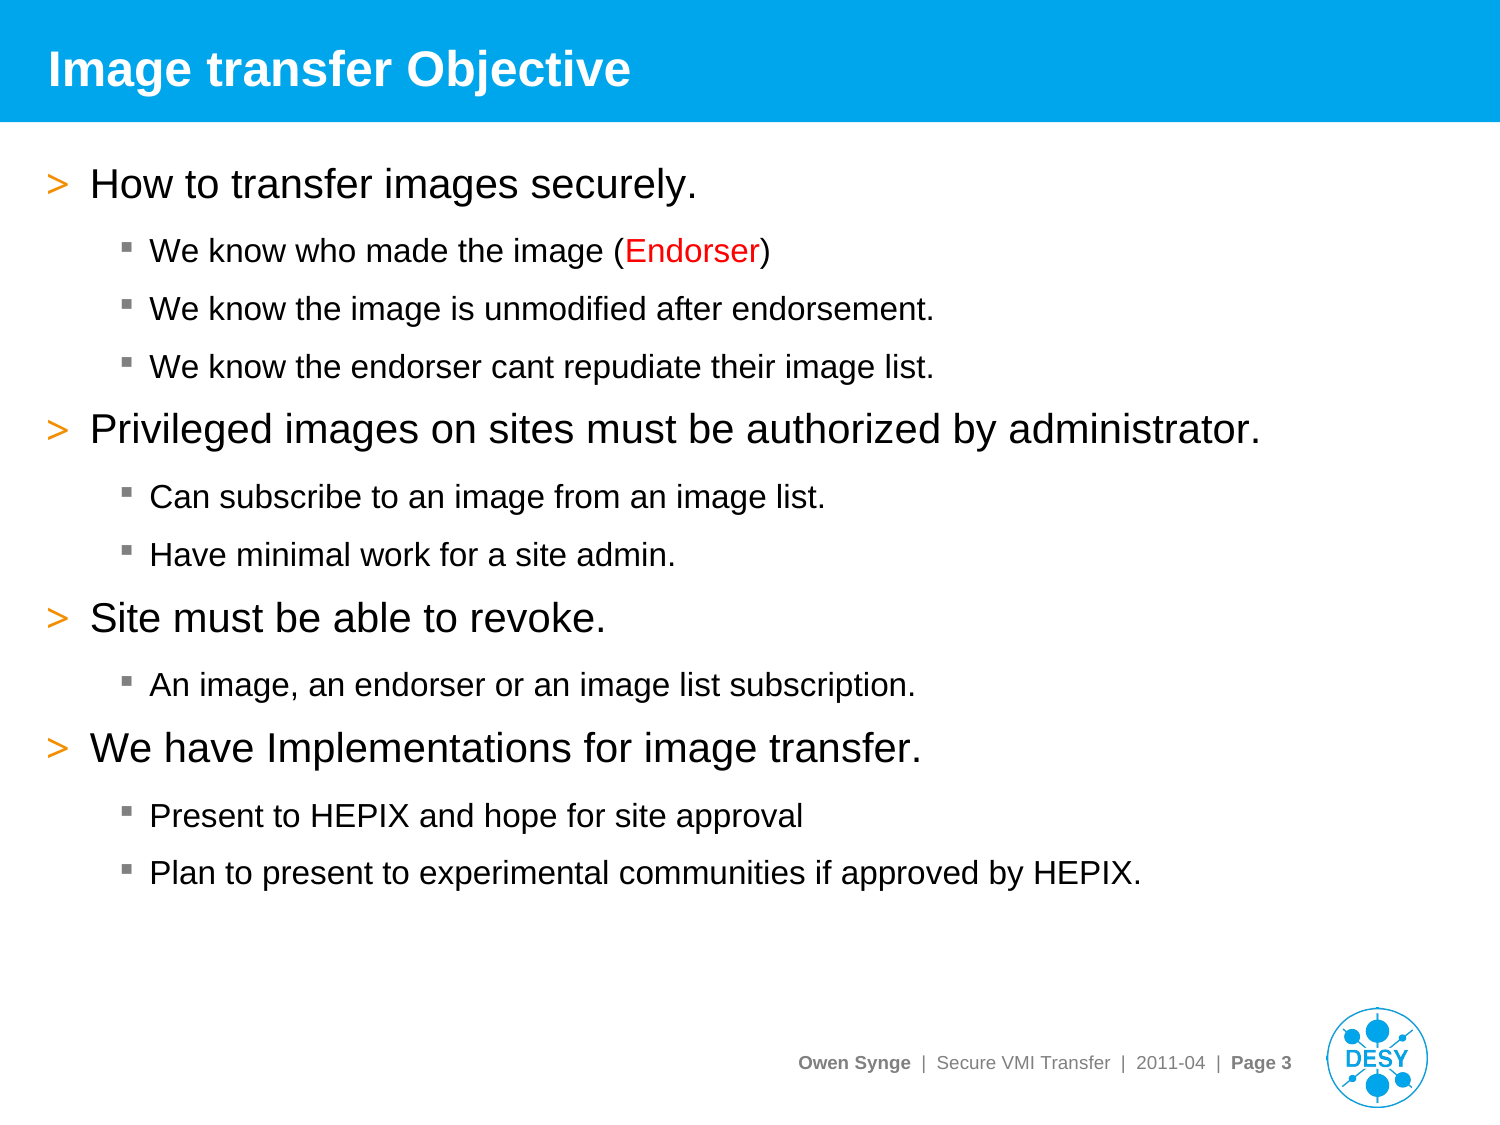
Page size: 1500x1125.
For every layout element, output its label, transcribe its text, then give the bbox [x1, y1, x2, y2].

title Image transfer Objective [47, 24, 1446, 114]
picture [1326, 1007, 1428, 1108]
list How to transfer images securely. We know who made the image (Endorser) We know the image is unmodified after endorsement. We know the endorser cant repudiate their image list. Privileged images on sites must be authorized by administrator. Can subscribe to an image from an image list. Have minimal work for a site admin. Site must be able to revoke. An image, an endorser or an image list subscription. We have Implementations for image transfer. Present to HEPIX and hope for site approval Plan to present to experimental communities if approved by HEPIX. [46, 160, 1444, 947]
